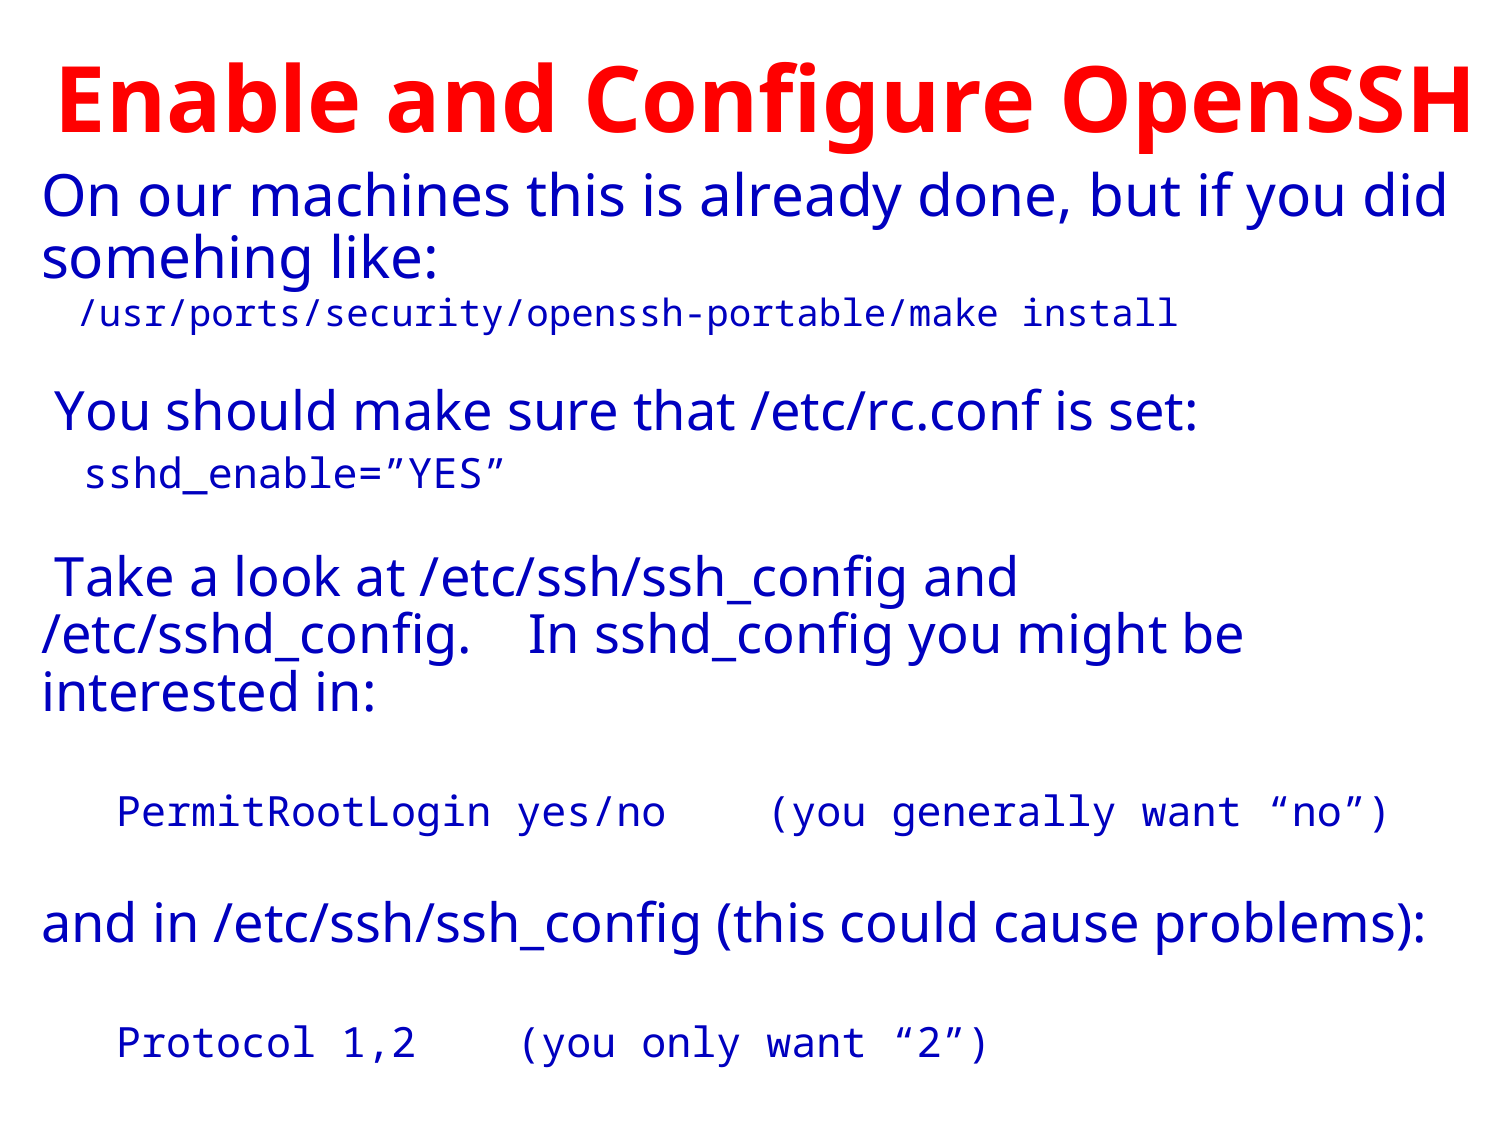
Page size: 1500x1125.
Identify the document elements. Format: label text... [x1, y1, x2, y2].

title Enable and Configure OpenSSH [65, 34, 1468, 153]
list On our machines this is already done, but if you did somehing like: /usr/ports/security/openssh-portable/make install You should make sure that /etc/rc.conf is set: sshd_enable=”YES” Take a look at /etc/ssh/ssh_config and /etc/sshd_config. In sshd_config you might be interested in: PermitRootLogin yes/no (you generally want “no”) and in /etc/ssh/ssh_config (this could cause problems): Protocol 1,2 (you only want “2”) There are many options in ssh_config and sshd_config. You should read through these files to verify they meet your expecations. [40, 167, 1465, 1086]
